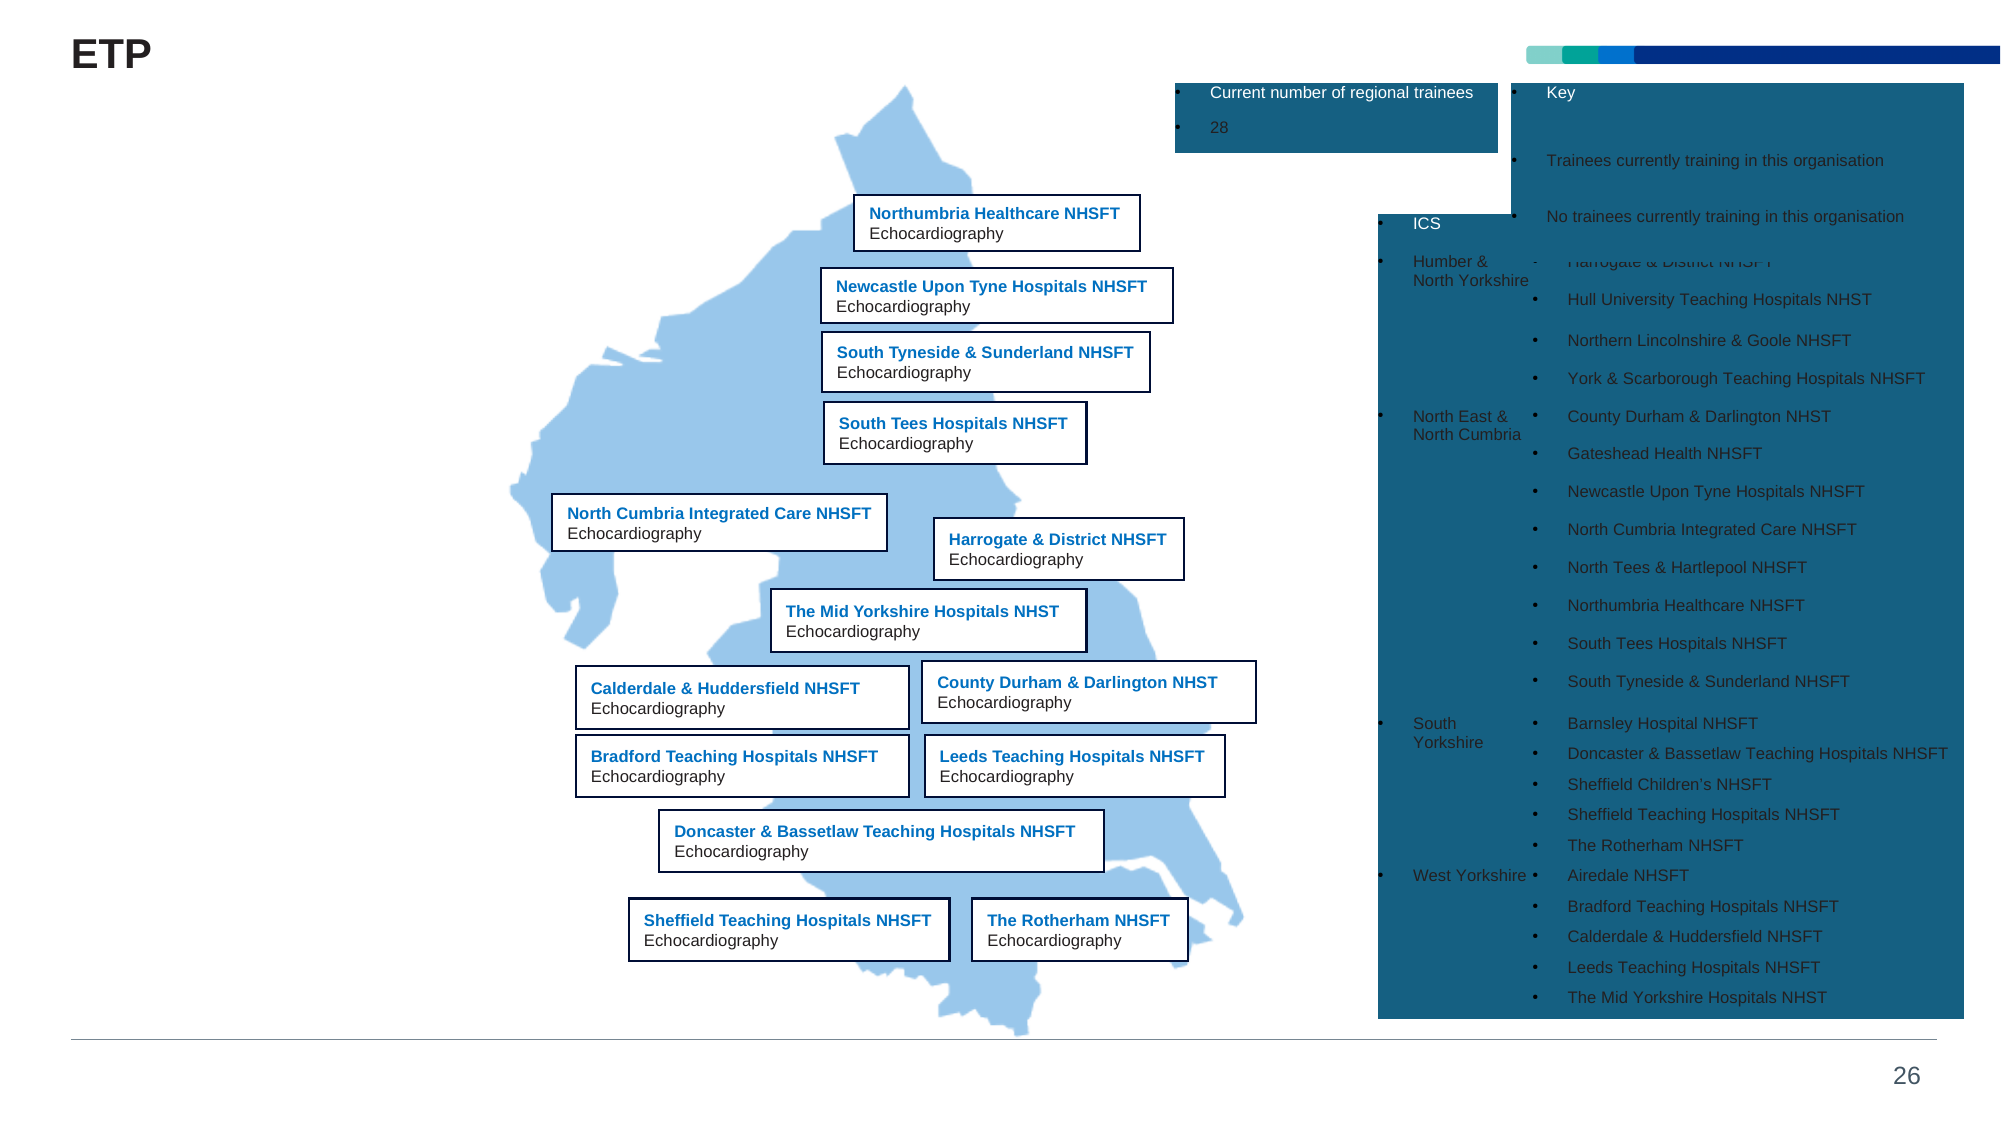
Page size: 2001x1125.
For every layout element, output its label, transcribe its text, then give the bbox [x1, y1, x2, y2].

table_cell South Tees Hospitals NHSFT [1532, 634, 1964, 672]
table_cell The Mid Yorkshire Hospitals NHST [1532, 988, 1964, 1019]
text_box Calderdale & Huddersfield NHSFT Echocardiography [576, 666, 909, 729]
text_box Leeds Teaching Hospitals NHSFT Echocardiography [925, 735, 1225, 797]
table_cell South Yorkshire [1378, 714, 1532, 867]
text_box Doncaster & Bassetlaw Teaching Hospitals NHSFT Echocardiography [659, 810, 1104, 872]
text_box County Durham & Darlington NHST Echocardiography [922, 661, 1256, 723]
text_box South Tyneside & Sunderland NHSFT Echocardiography [822, 332, 1150, 392]
table_cell The Rotherham NHSFT [1532, 836, 1964, 867]
table_cell Northern Lincolnshire & Goole NHSFT [1532, 331, 1964, 369]
table_header Key [1511, 83, 1907, 152]
table_cell Leeds Teaching Hospitals NHSFT [1532, 958, 1964, 988]
table_cell Bradford Teaching Hospitals NHSFT [1532, 897, 1964, 928]
text_box Sheffield Teaching Hospitals NHSFT Echocardiography [629, 899, 949, 961]
table_cell Calderdale & Huddersfield NHSFT [1532, 928, 1964, 958]
table_cell Humber & North Yorkshire [1378, 252, 1532, 407]
table_cell Airedale NHSFT [1532, 867, 1964, 897]
picture [503, 81, 1252, 1046]
text_box Bradford Teaching Hospitals NHSFT Echocardiography [576, 735, 909, 797]
text_box The Mid Yorkshire Hospitals NHST Echocardiography [771, 589, 1086, 652]
table_header Current number of regional trainees [1175, 83, 1498, 118]
text_box Northumbria Healthcare NHSFT Echocardiography [854, 195, 1140, 251]
text_box South Tees Hospitals NHSFT Echocardiography [824, 402, 1086, 464]
table_cell Sheffield Children’s NHSFT [1532, 775, 1964, 806]
text_box The Rotherham NHSFT Echocardiography [972, 899, 1188, 961]
table_header ICS [1378, 214, 1511, 252]
table_cell [1907, 152, 1964, 207]
table_cell North Tees & Hartlepool NHSFT [1532, 558, 1964, 596]
table_cell North East & North Cumbria [1378, 407, 1532, 714]
table_cell Hull University Teaching Hospitals NHST [1532, 290, 1964, 331]
text_box North Cumbria Integrated Care NHSFT Echocardiography [552, 494, 887, 551]
title ETP [70, 32, 1513, 79]
table_cell Harrogate & District NHSFT [1532, 262, 1964, 290]
text_box Harrogate & District NHSFT Echocardiography [934, 518, 1184, 580]
table_cell Doncaster & Bassetlaw Teaching Hospitals NHSFT [1532, 745, 1964, 775]
table_cell Sheffield Teaching Hospitals NHSFT [1532, 806, 1964, 836]
table_cell South Tyneside & Sunderland NHSFT [1532, 672, 1964, 714]
table_cell York & Scarborough Teaching Hospitals NHSFT [1532, 369, 1964, 407]
table_cell Trainees currently training in this organisation [1511, 152, 1907, 207]
table_cell County Durham & Darlington NHST [1532, 407, 1964, 445]
table_cell [1907, 207, 1964, 262]
table_header [1907, 83, 1964, 152]
text_box Newcastle Upon Tyne Hospitals NHSFT Echocardiography [821, 268, 1173, 323]
table_cell Newcastle Upon Tyne Hospitals NHSFT [1532, 483, 1964, 520]
table_cell North Cumbria Integrated Care NHSFT [1532, 520, 1964, 558]
table_cell 28 [1175, 118, 1498, 153]
table_cell West Yorkshire [1378, 867, 1532, 1019]
table_cell Barnsley Hospital NHSFT [1532, 714, 1964, 745]
table_cell Gateshead Health NHSFT [1532, 445, 1964, 483]
table_cell No trainees currently training in this organisation [1511, 207, 1907, 262]
table_cell Northumbria Healthcare NHSFT [1532, 596, 1964, 634]
